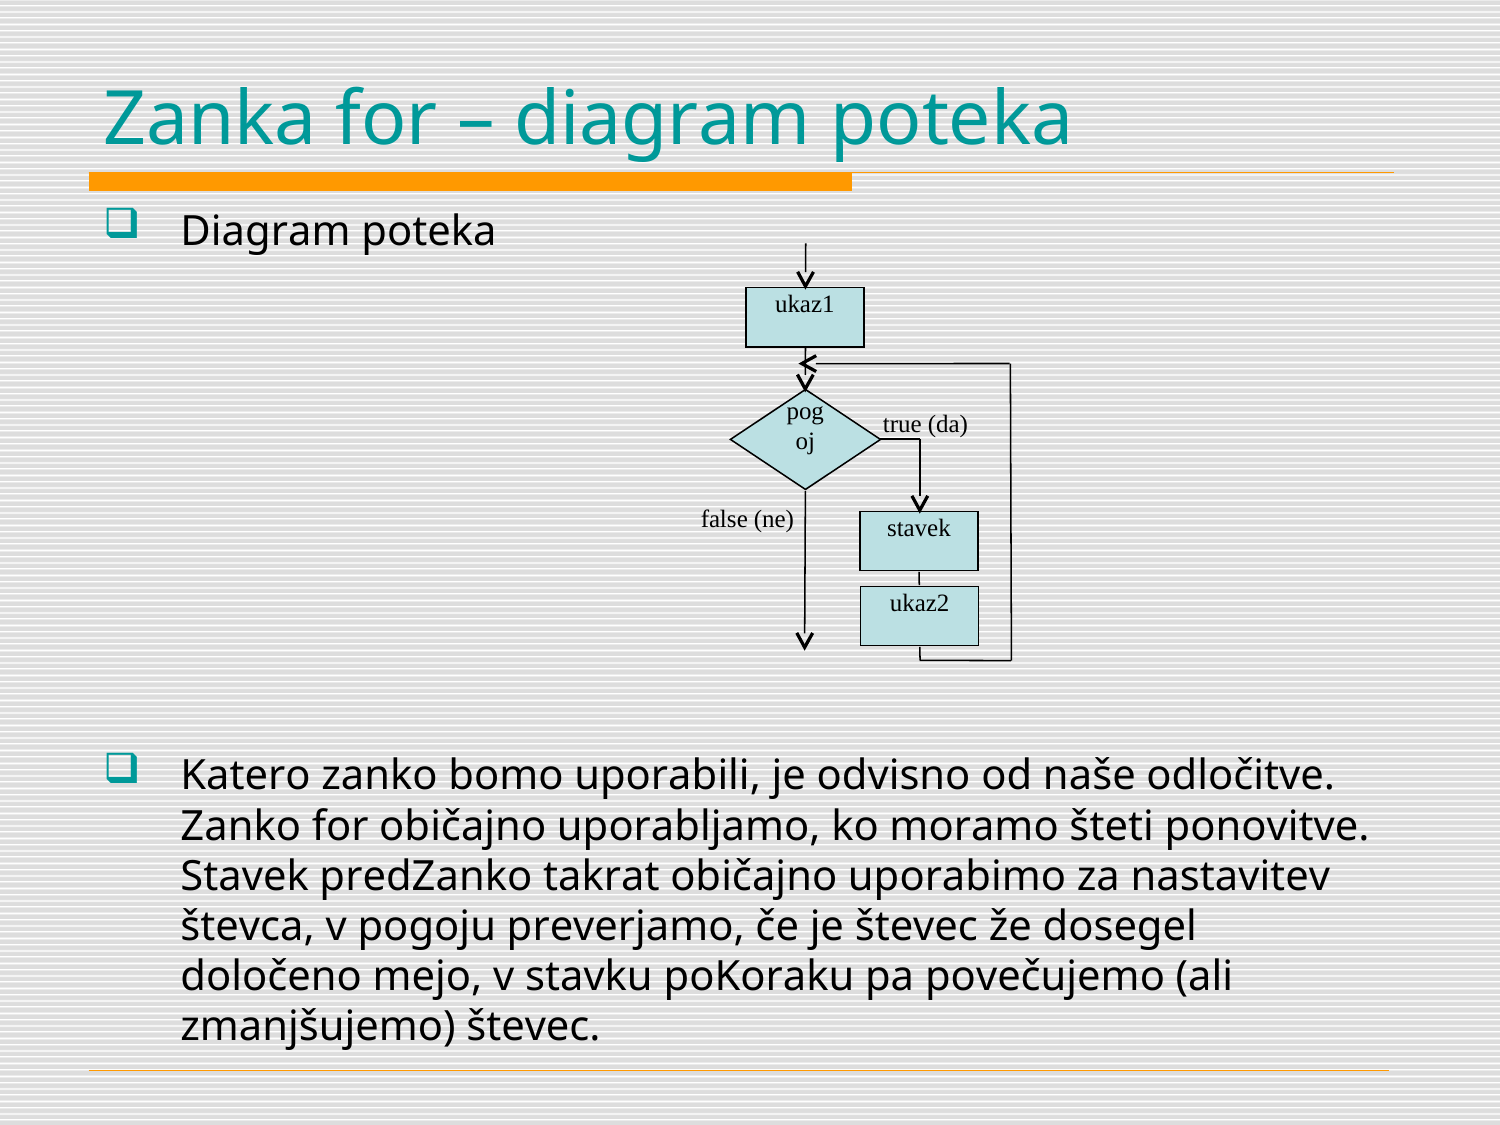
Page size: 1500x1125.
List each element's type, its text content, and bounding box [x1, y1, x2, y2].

title Zanka for – diagram poteka [88, 54, 1401, 167]
text_box ukaz1 [746, 287, 865, 347]
text_box ukaz2 [860, 586, 979, 646]
text_box false (ne) [667, 494, 818, 540]
picture [0, 0, 1500, 1125]
text_box pogoj [730, 390, 871, 490]
list Diagram poteka Katero zanko bomo uporabili, je odvisno od naše odločitve. Zanko for običajno uporabljamo, ko moramo šteti ponovitve. Stavek predZanko takrat običajno uporabimo za nastavitev števca, v pogoju preverjamo, če je števec že dosegel določeno mejo, v stavku poKoraku pa povečujemo (ali zmanjšujemo) števec. [88, 196, 1388, 1059]
text_box true (da) [868, 400, 985, 446]
text_box stavek [860, 511, 979, 571]
